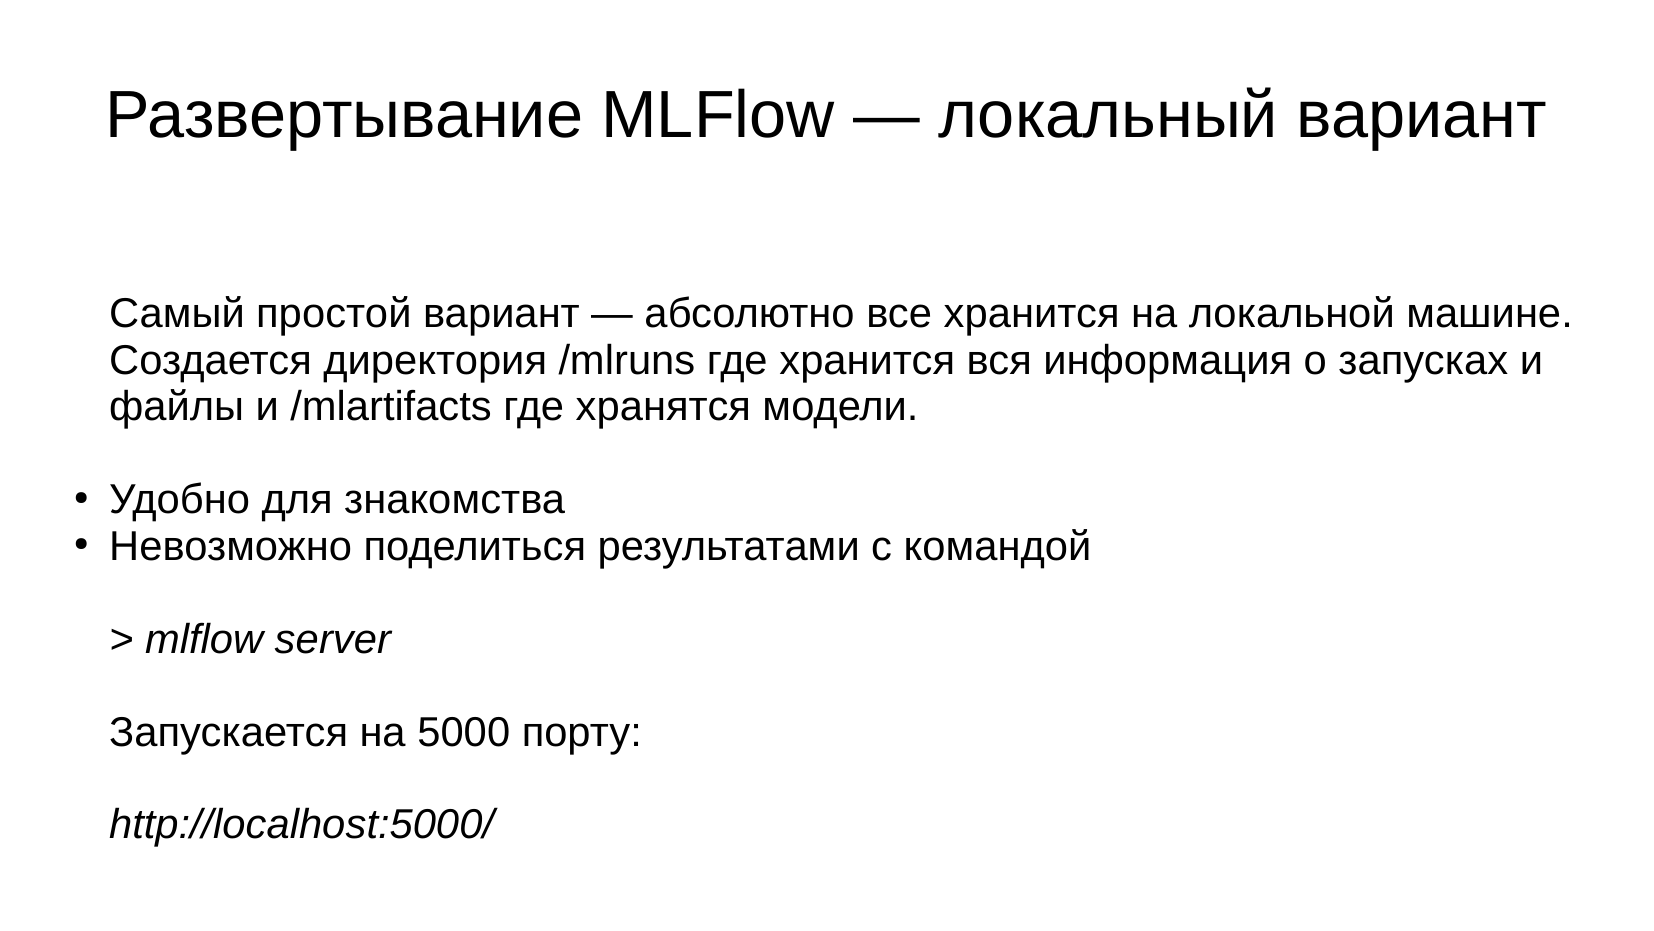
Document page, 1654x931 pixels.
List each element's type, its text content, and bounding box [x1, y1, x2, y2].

title Развертывание MLFlow — локальный вариант [82, 12, 1571, 218]
text_box Самый простой вариант — абсолютно все хранится на локальной машине. Создается директория /mlruns где хранится вся информация о запусках и файлы и /mlartifacts где хранятся модели. Удобно для знакомства Невозможно поделиться результатами с командой > mlflow server Запускается на 5000 порту: http://localhost:5000/ [59, 236, 1595, 856]
